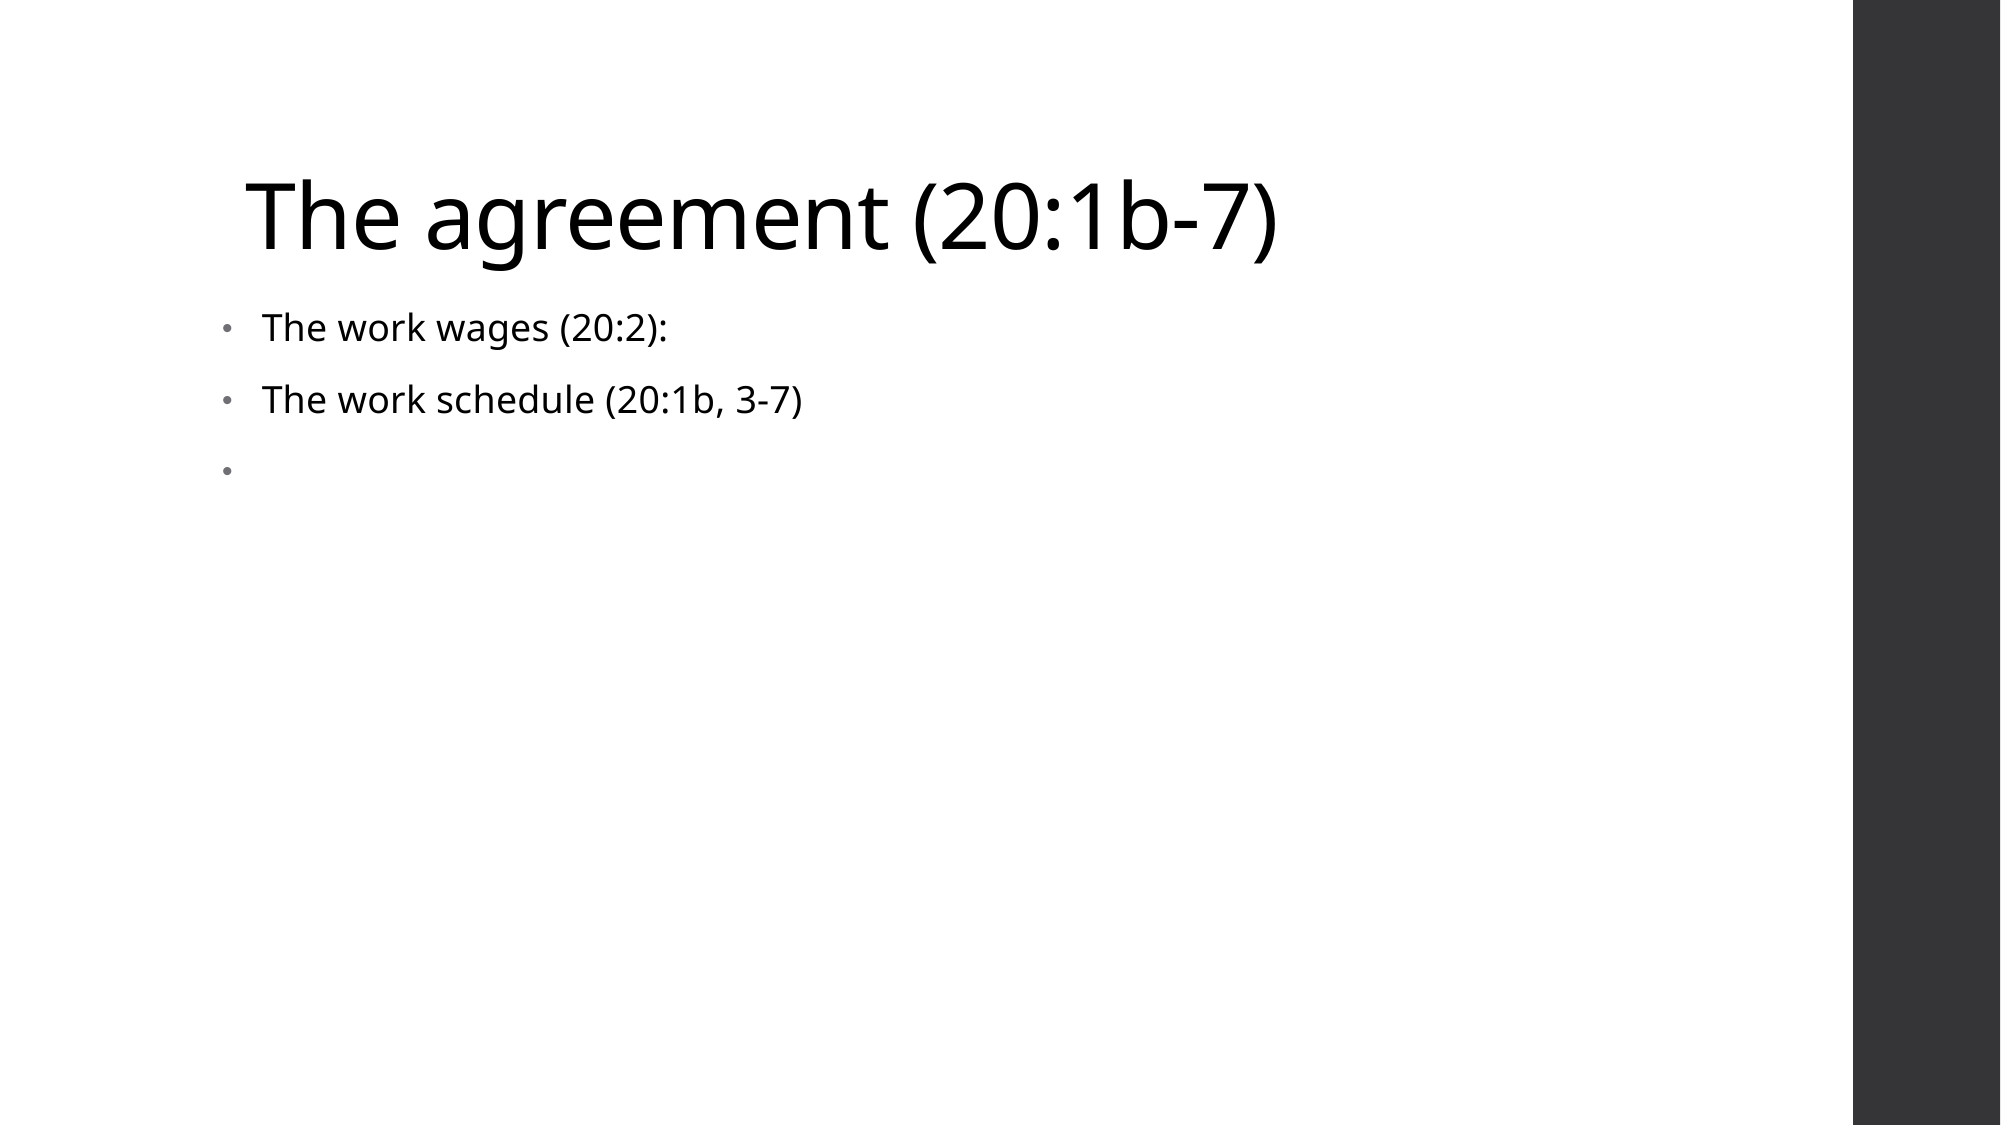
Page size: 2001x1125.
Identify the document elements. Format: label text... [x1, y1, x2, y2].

title The agreement (20:1b-7) [206, 60, 1797, 278]
list The work wages (20:2): The work schedule (20:1b, 3-7) [206, 299, 1617, 1014]
